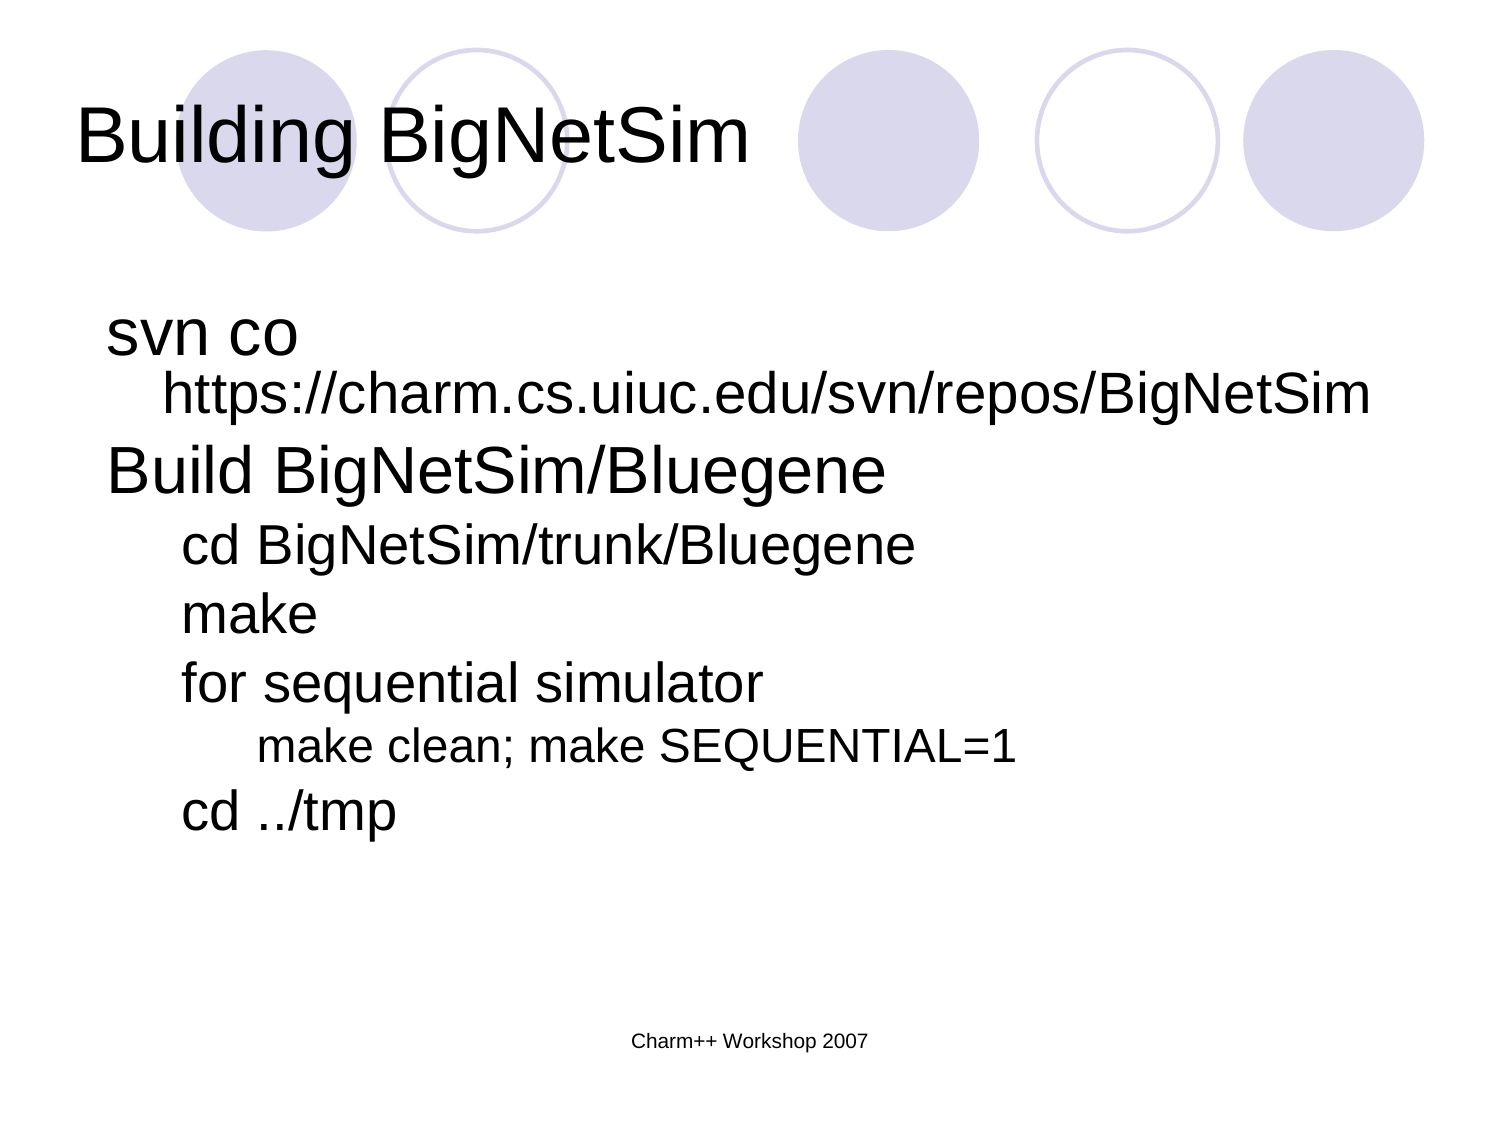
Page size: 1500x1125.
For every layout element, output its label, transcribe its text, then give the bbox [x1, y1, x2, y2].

list svn co https://charm.cs.uiuc.edu/svn/repos/BigNetSim Build BigNetSim/Bluegene cd BigNetSim/trunk/Bluegene make for sequential simulator make clean; make SEQUENTIAL=1 cd ../tmp [106, 303, 1388, 1013]
title Building BigNetSim [75, 45, 1426, 233]
